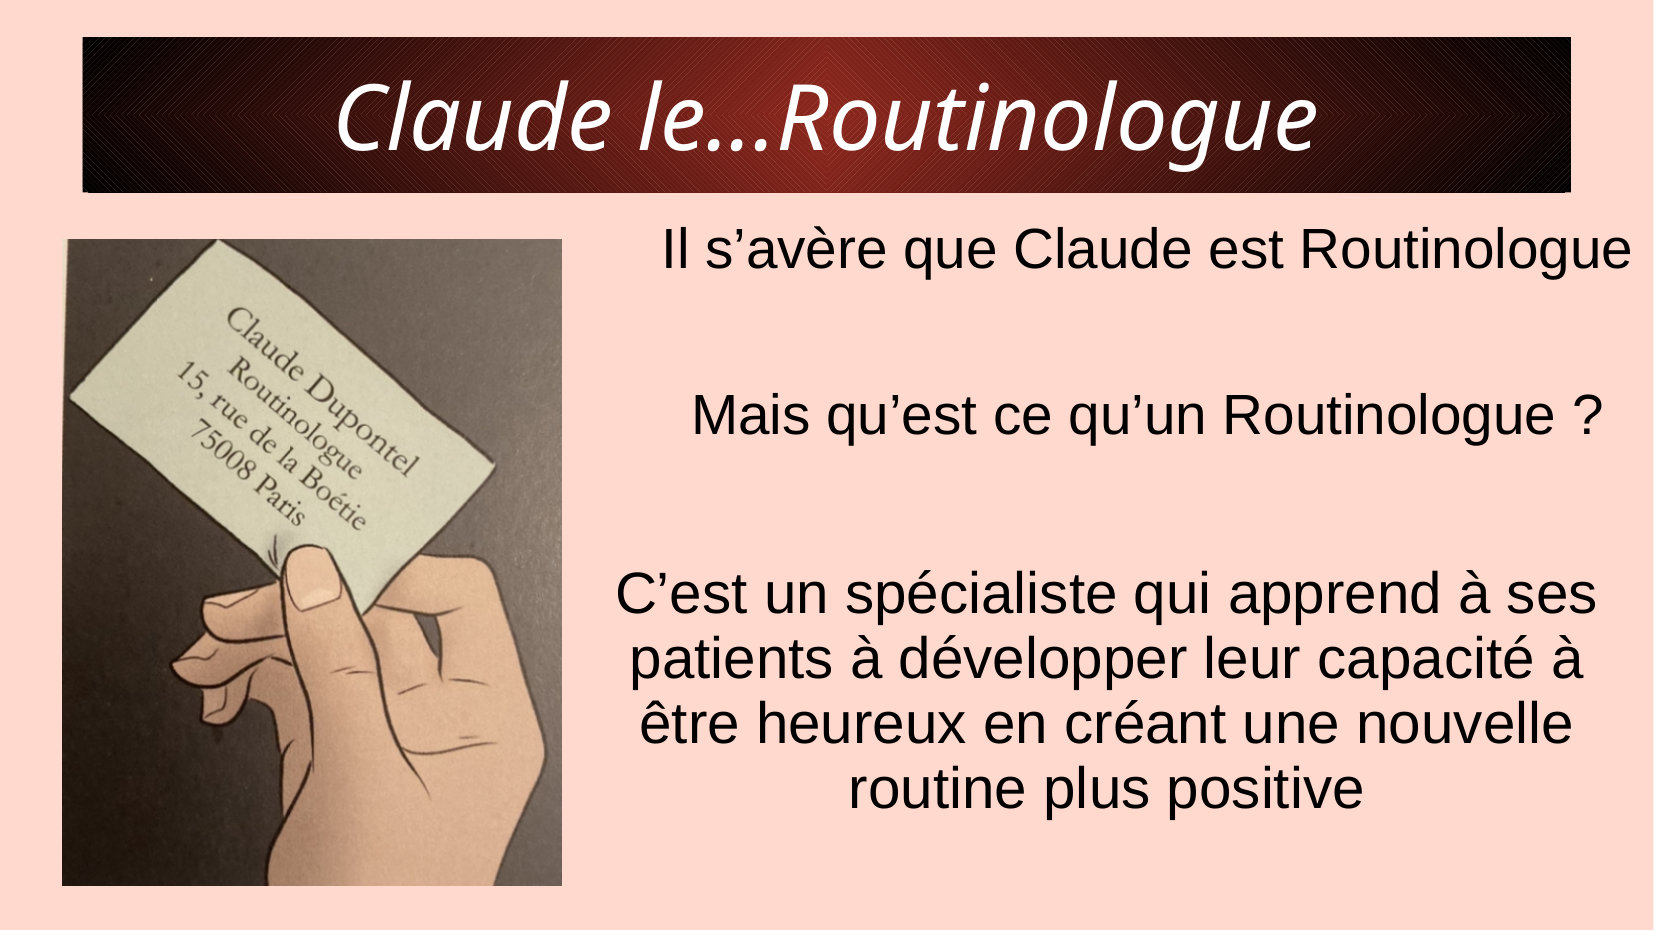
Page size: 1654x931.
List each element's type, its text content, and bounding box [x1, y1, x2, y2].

text_box C’est un spécialiste qui apprend à ses patients à développer leur capacité à être heureux en créant une nouvelle routine plus positive [561, 552, 1654, 849]
list Il s’avère que Claude est Routinologue Mais qu’est ce qu’un Routinologue ? [590, 217, 1636, 502]
picture [62, 239, 562, 886]
title Claude le...Routinologue [82, 37, 1571, 193]
